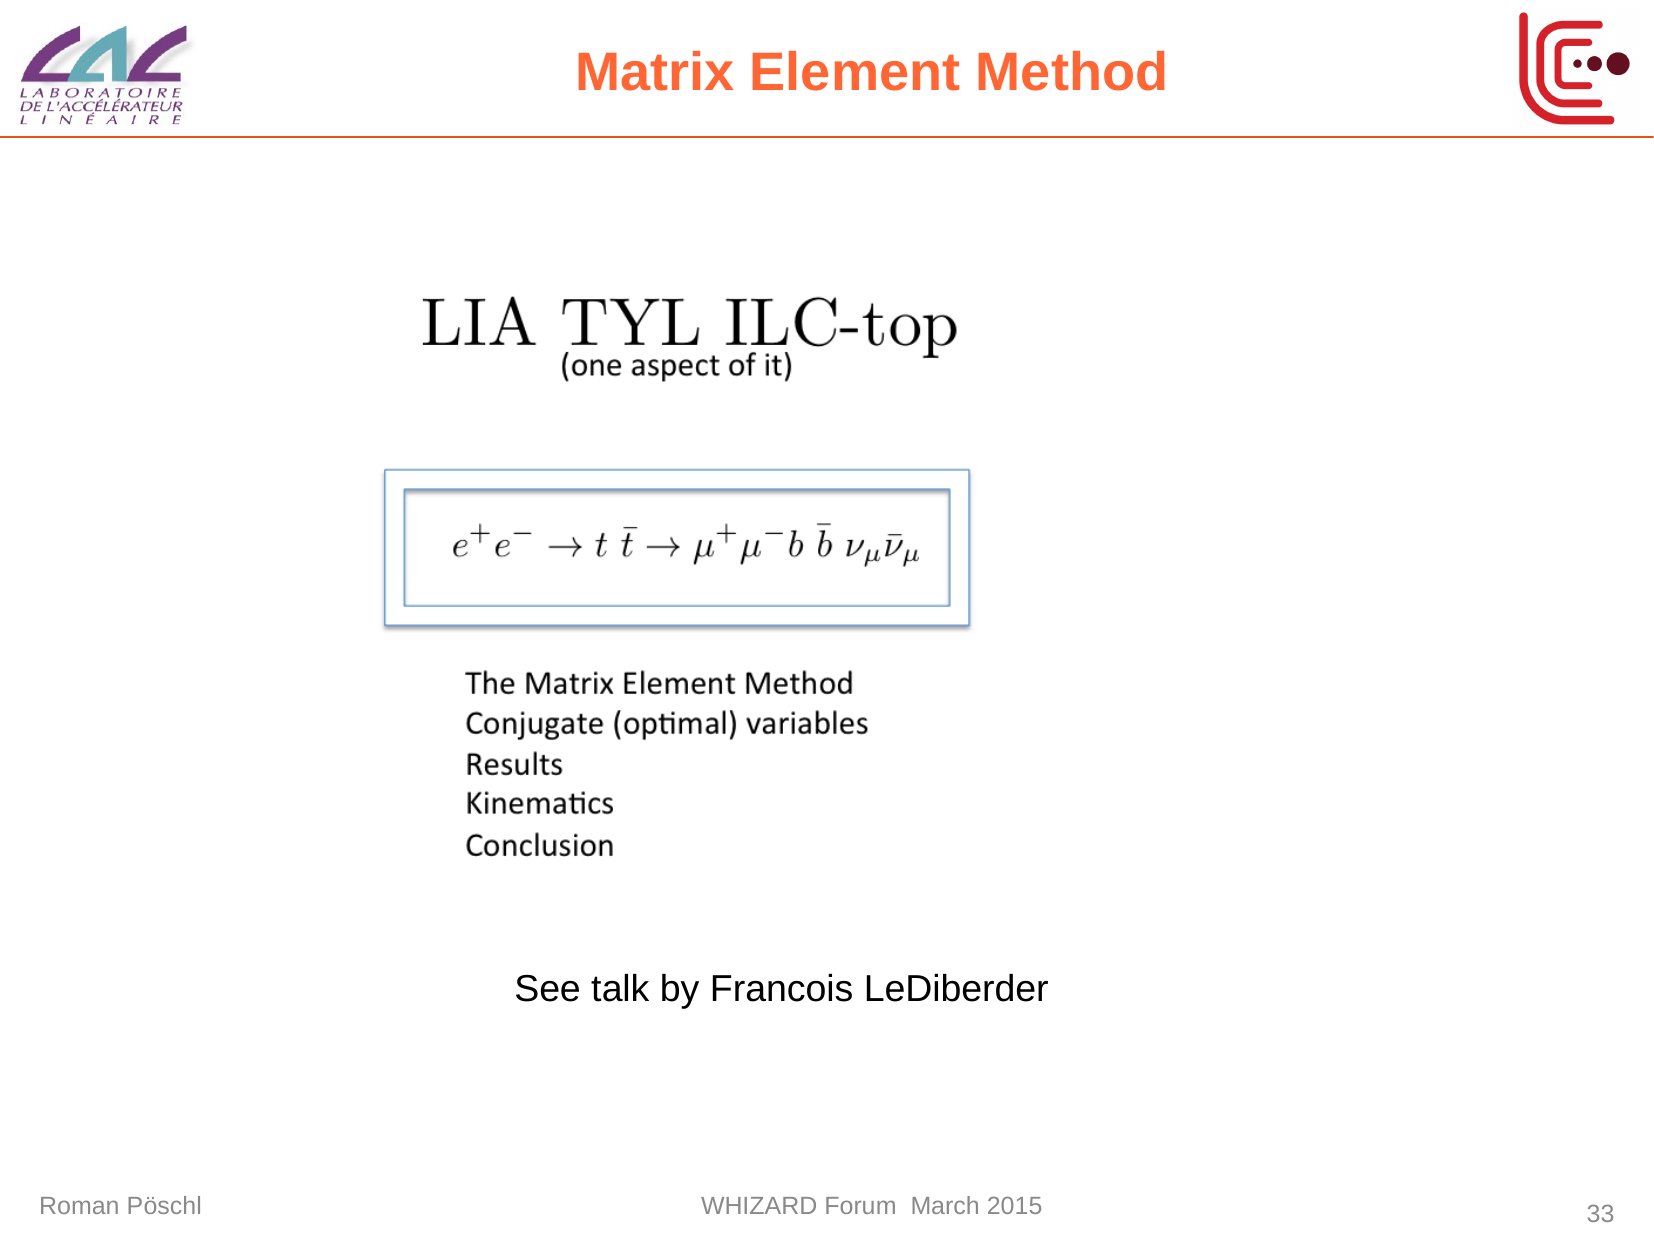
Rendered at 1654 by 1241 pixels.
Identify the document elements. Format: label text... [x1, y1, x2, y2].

picture [17, 22, 199, 127]
picture [1508, 2, 1641, 135]
title Matrix Element Method [128, 29, 1617, 113]
text_box See talk by Francois LeDiberder [499, 960, 1066, 1017]
picture [240, 244, 1360, 1011]
